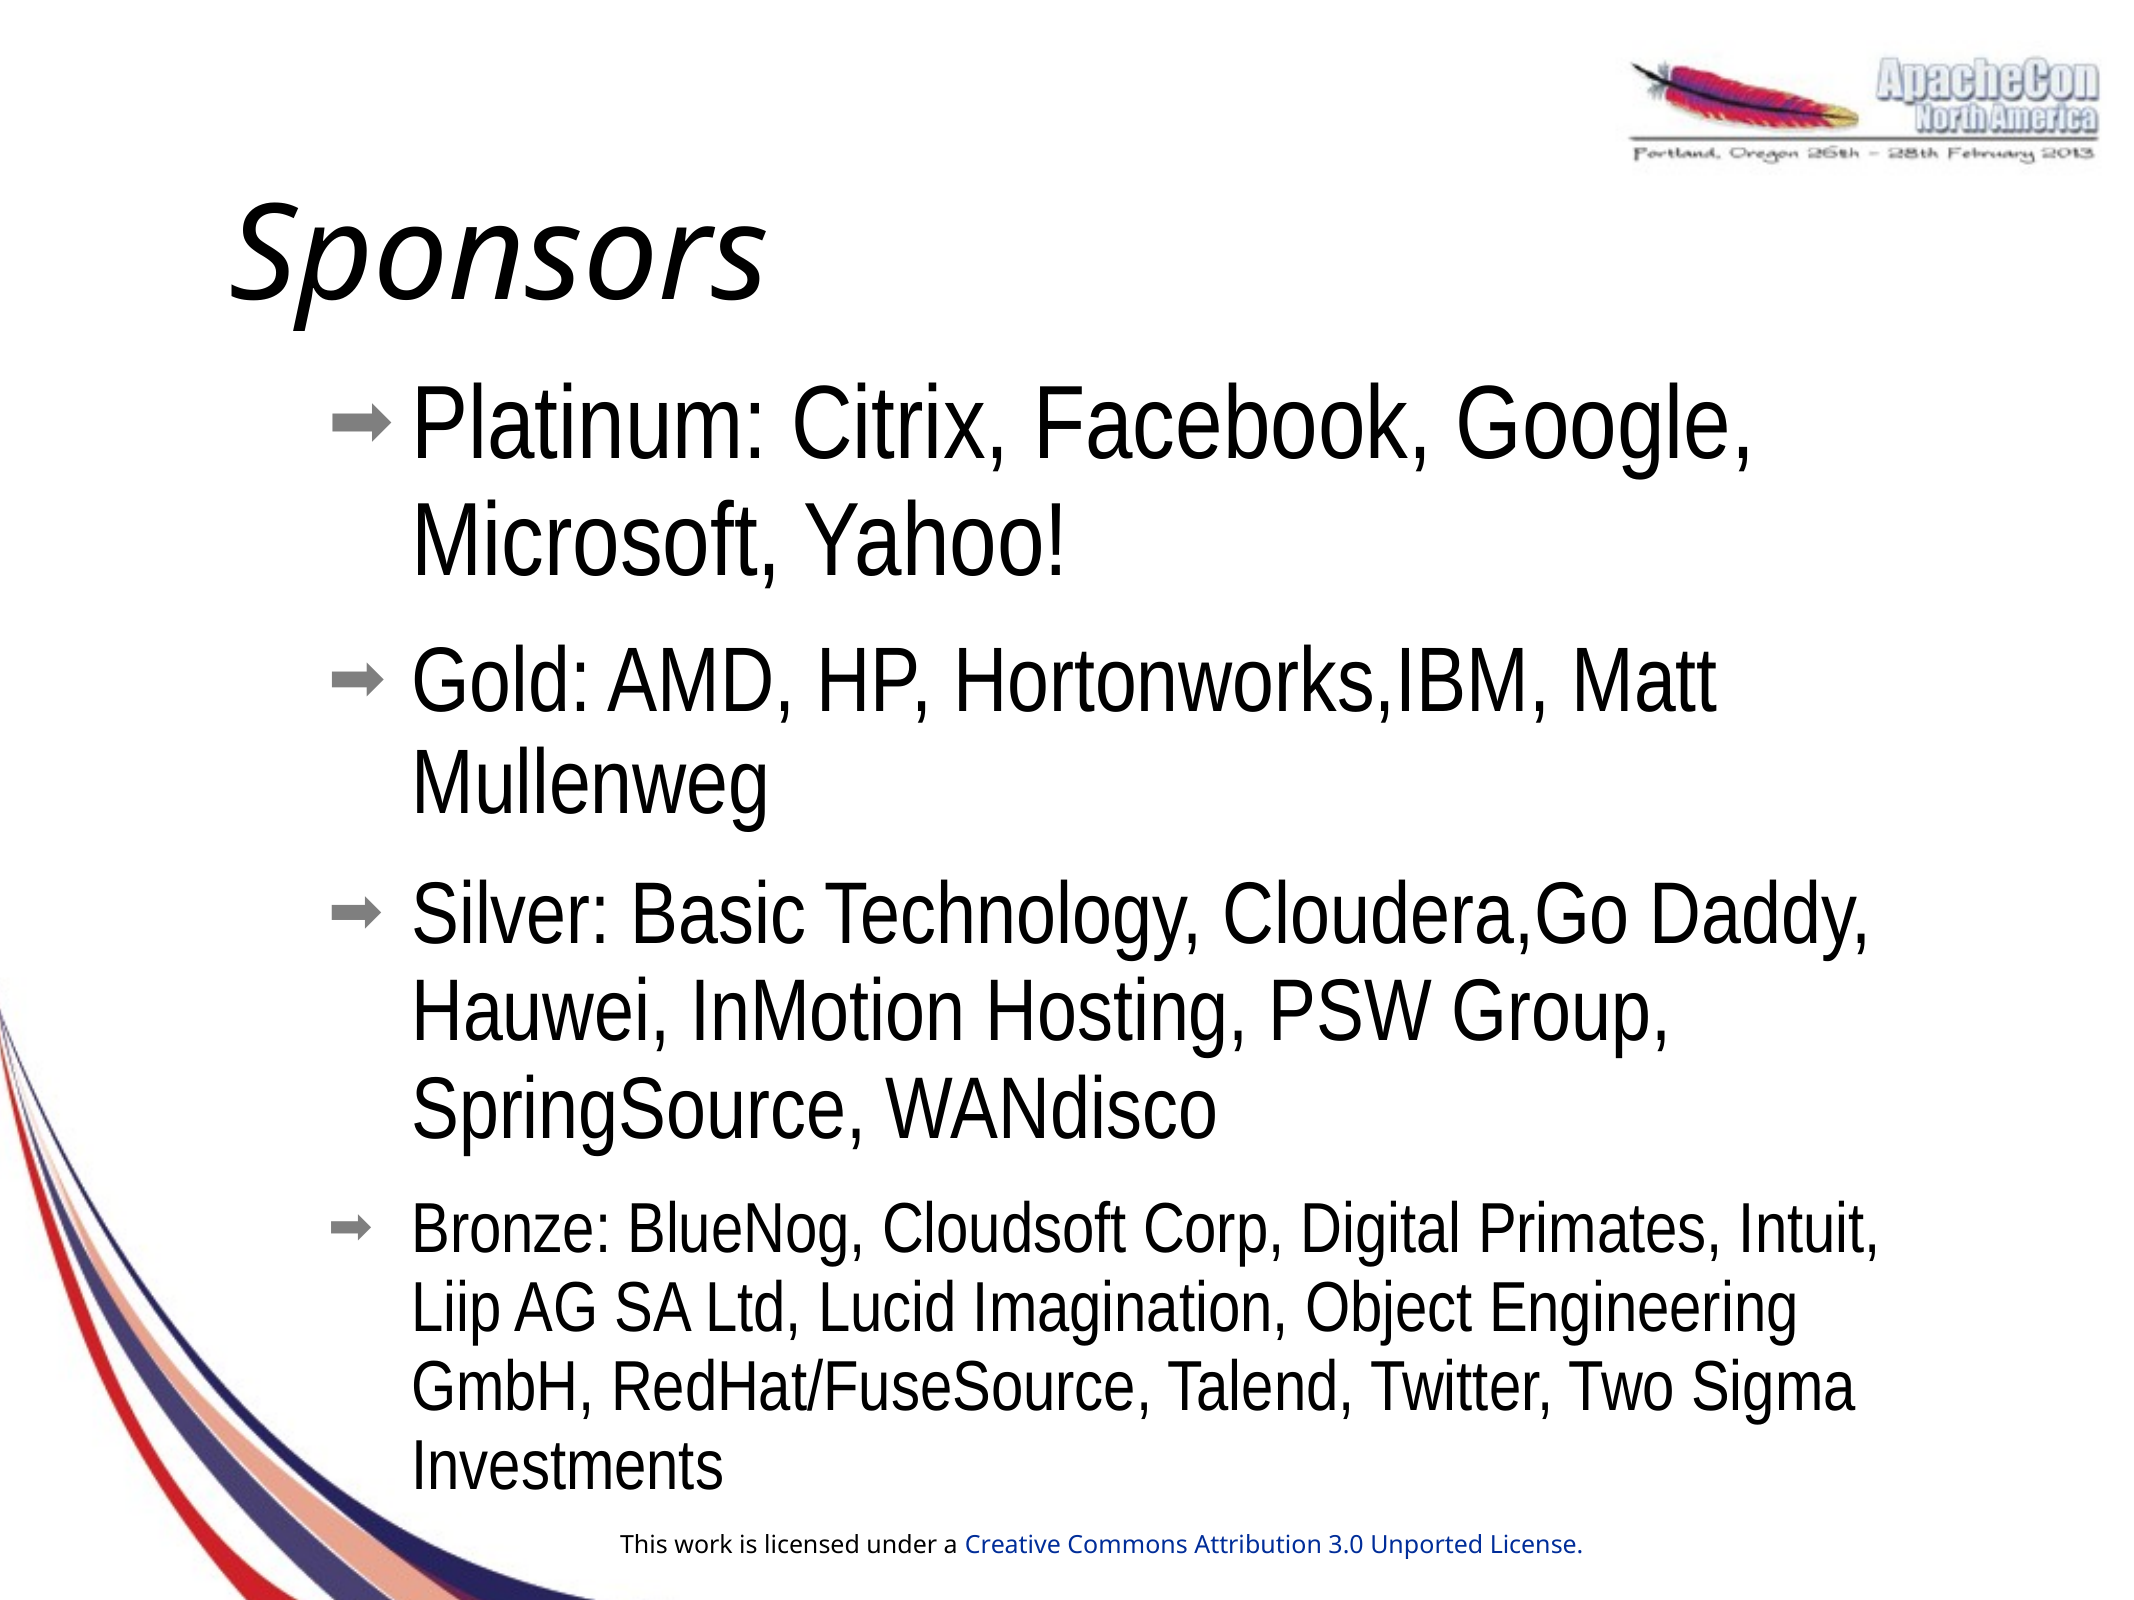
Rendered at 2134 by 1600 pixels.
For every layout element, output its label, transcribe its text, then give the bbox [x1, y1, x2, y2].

picture [0, 8, 2127, 1600]
title Sponsors [229, 143, 1982, 366]
list Platinum: Citrix, Facebook, Google, Microsoft, Yahoo! Gold: AMD, HP, Hortonworks,IBM, Matt Mullenweg Silver: Basic Technology, Cloudera,Go Daddy, Hauwei, InMotion Hosting, PSW Group, SpringSource, WANdisco Bronze: BlueNog, Cloudsoft Corp, Digital Primates, Intuit, Liip AG SA Ltd, Lucid Imagination, Object Engineering GmbH, RedHat/FuseSource, Talend, Twitter, Two Sigma Investments [228, 365, 1981, 1585]
